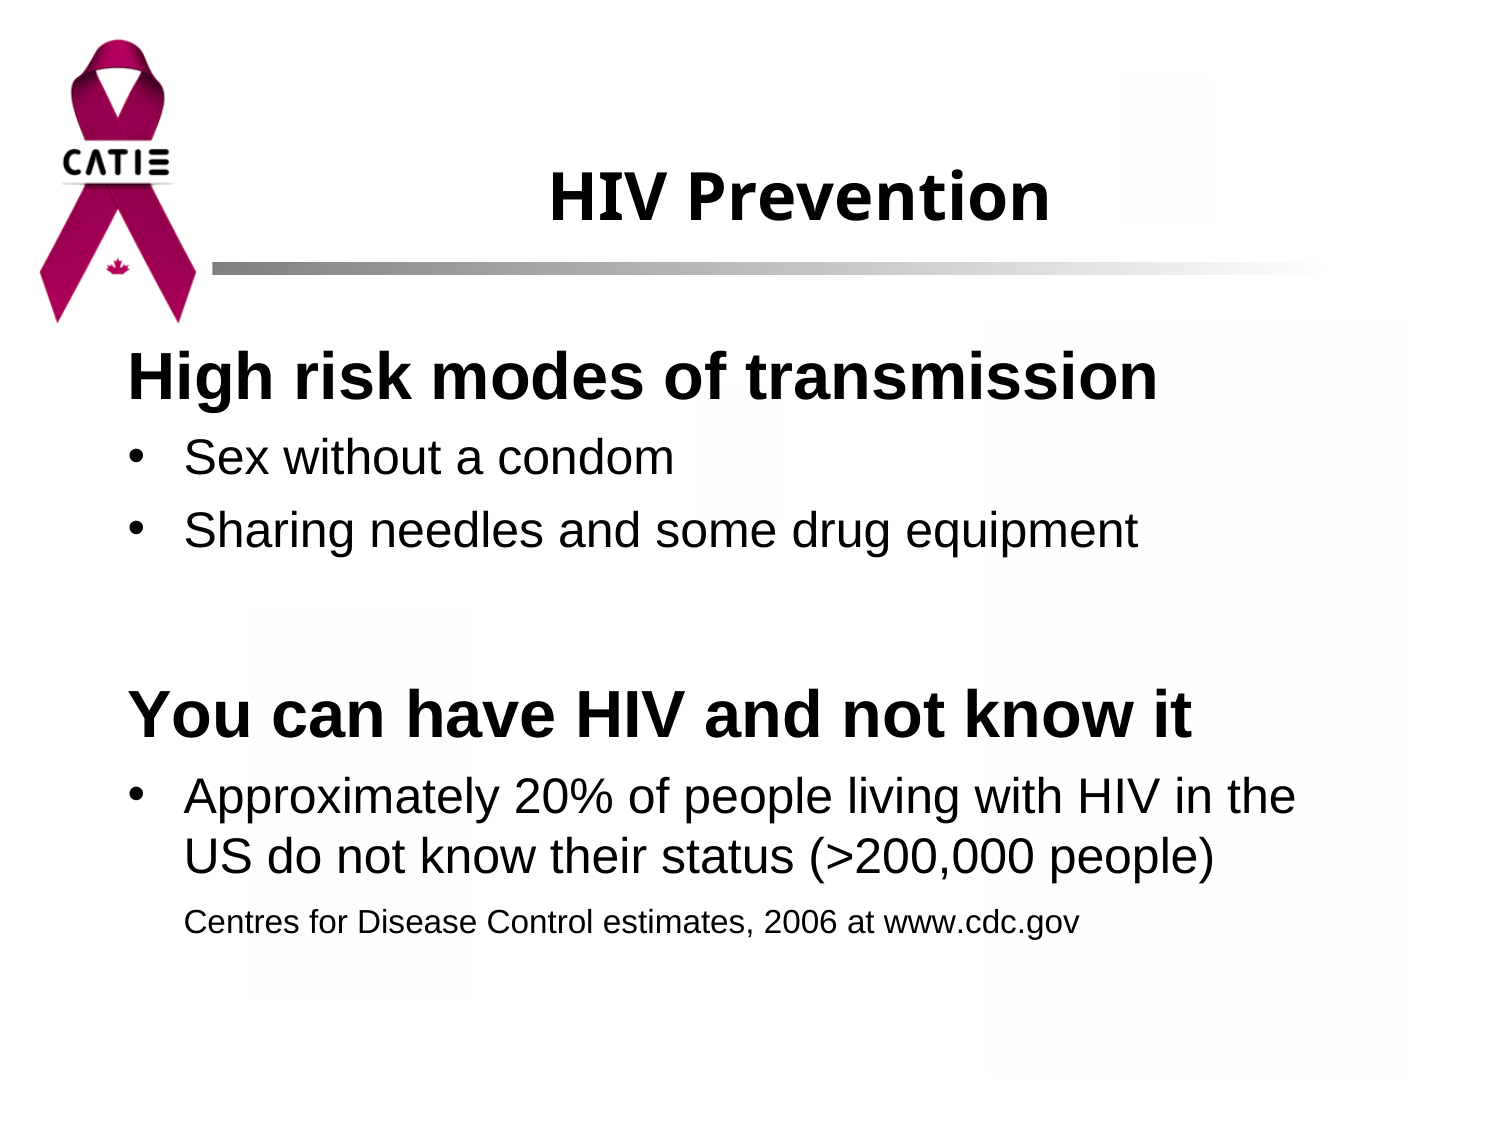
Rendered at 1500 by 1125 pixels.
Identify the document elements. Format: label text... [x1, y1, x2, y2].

picture [37, 37, 198, 325]
title HIV Prevention [212, 99, 1388, 288]
list High risk modes of transmission Sex without a condom Sharing needles and some drug equipment You can have HIV and not know it Approximately 20% of people living with HIV in the US do not know their status (>200,000 people) Centres for Disease Control estimates, 2006 at www.cdc.gov [112, 324, 1388, 1070]
